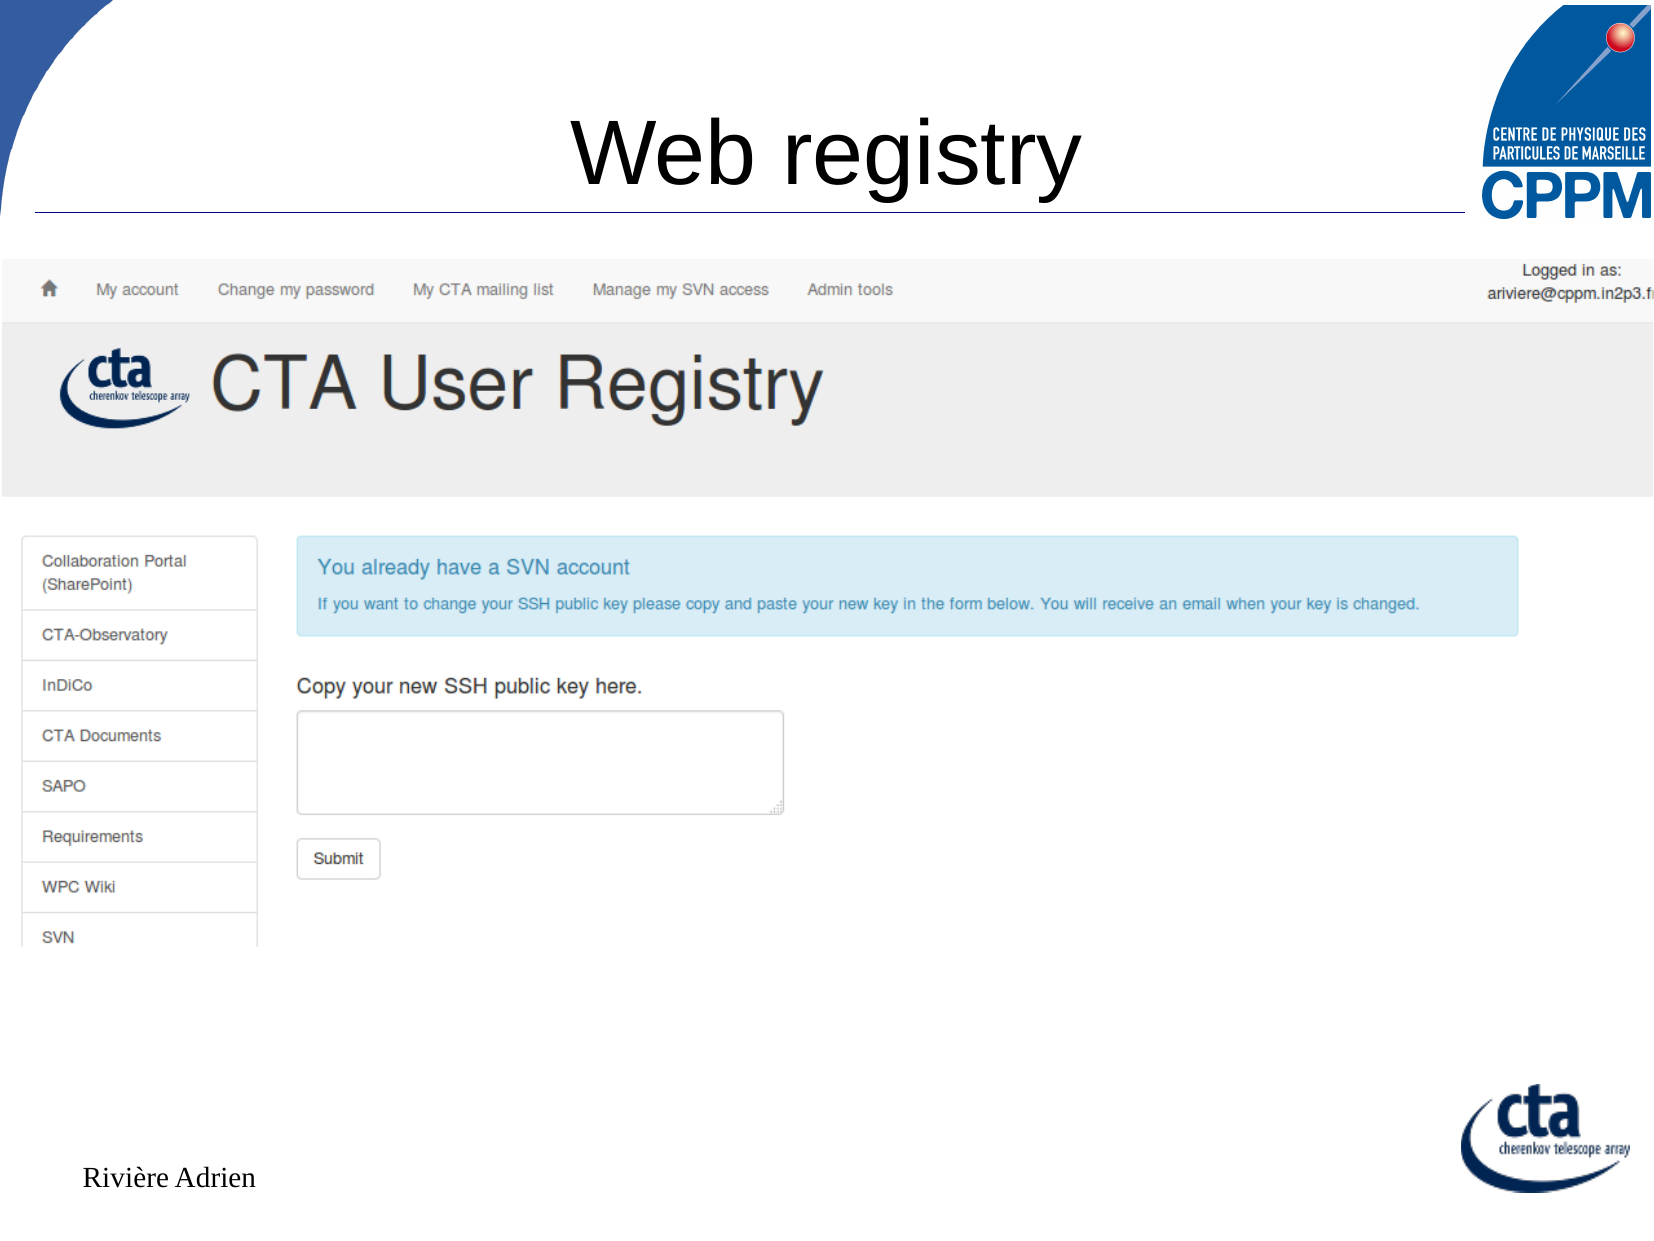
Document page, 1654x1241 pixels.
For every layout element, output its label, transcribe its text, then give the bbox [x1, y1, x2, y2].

picture [0, 0, 119, 219]
picture [1482, 5, 1651, 219]
picture [2, 259, 1654, 948]
picture [1461, 1084, 1630, 1193]
title Web registry [82, 49, 1571, 257]
